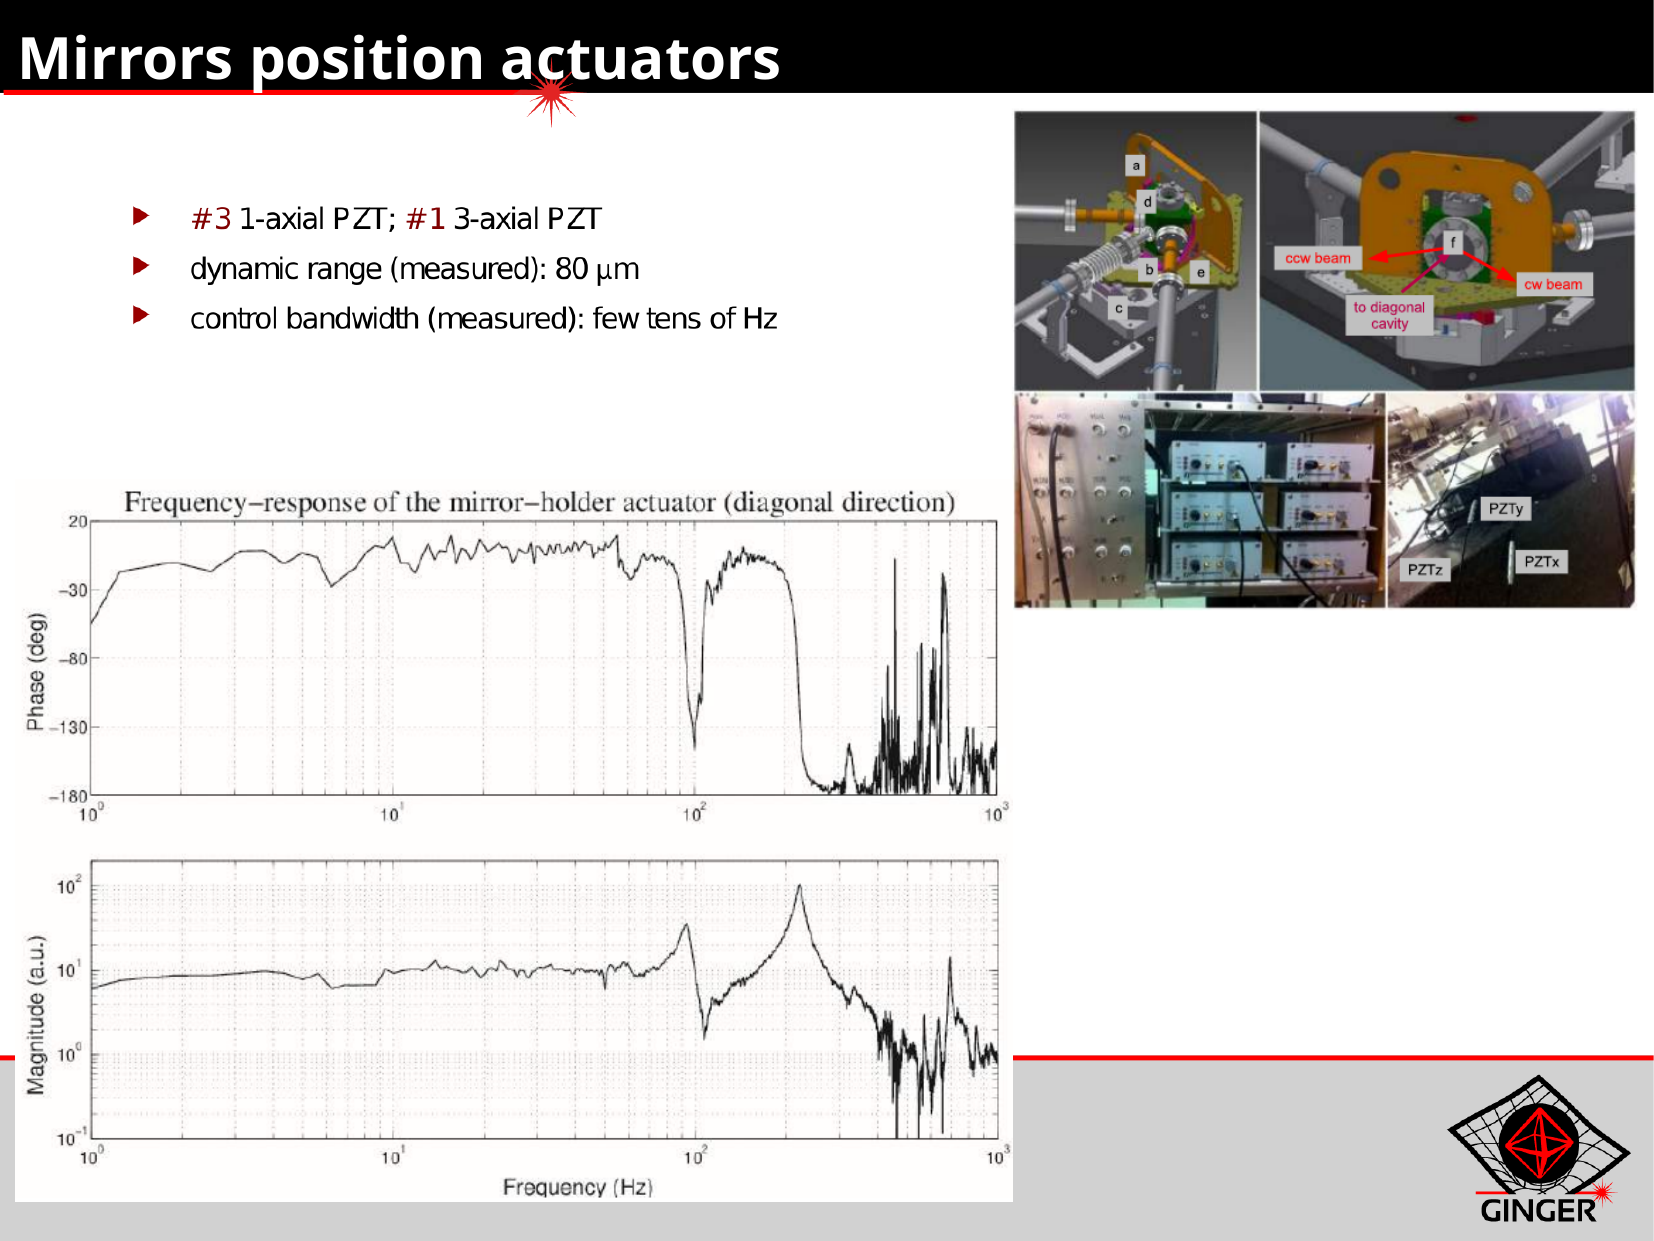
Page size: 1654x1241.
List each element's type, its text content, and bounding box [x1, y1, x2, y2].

text_box Mirrors position actuators [3, 9, 901, 91]
picture [0, 0, 1654, 1241]
